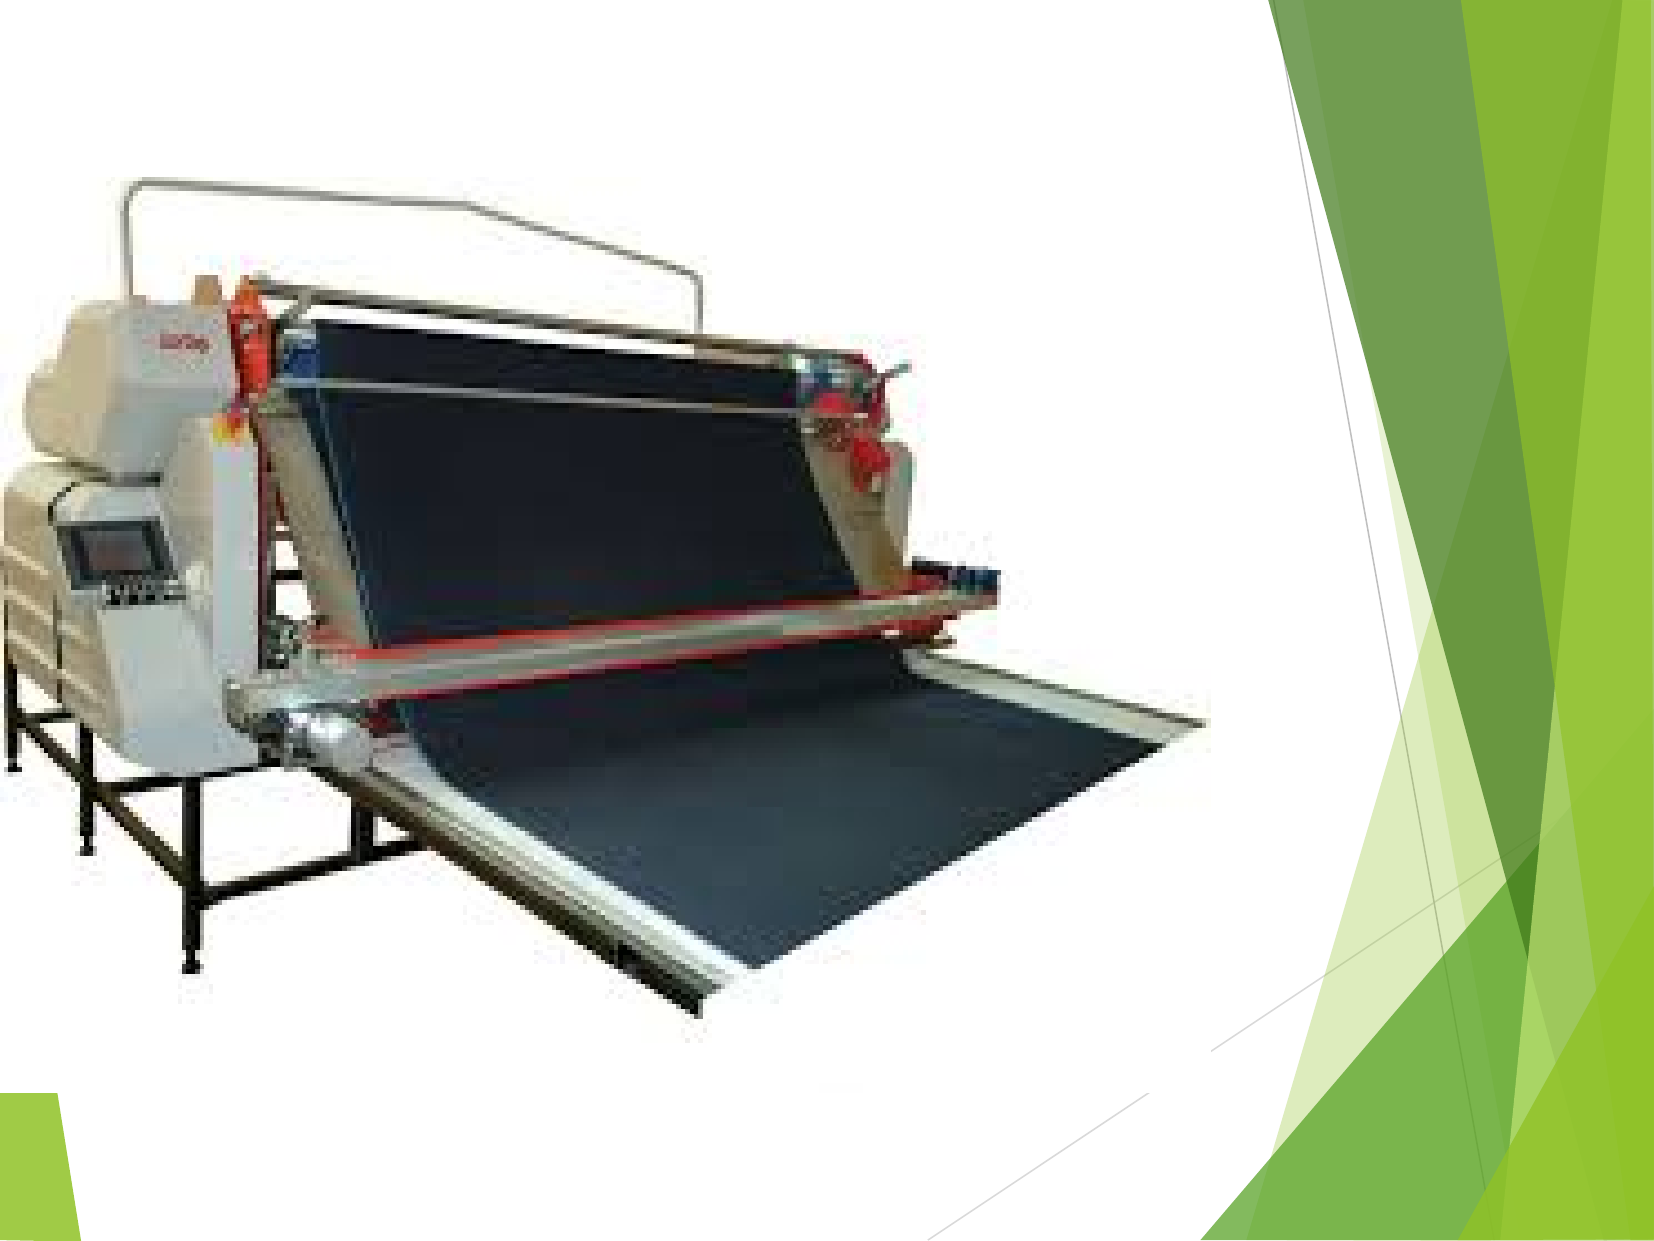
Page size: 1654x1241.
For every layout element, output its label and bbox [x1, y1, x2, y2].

picture [0, 177, 1211, 1093]
